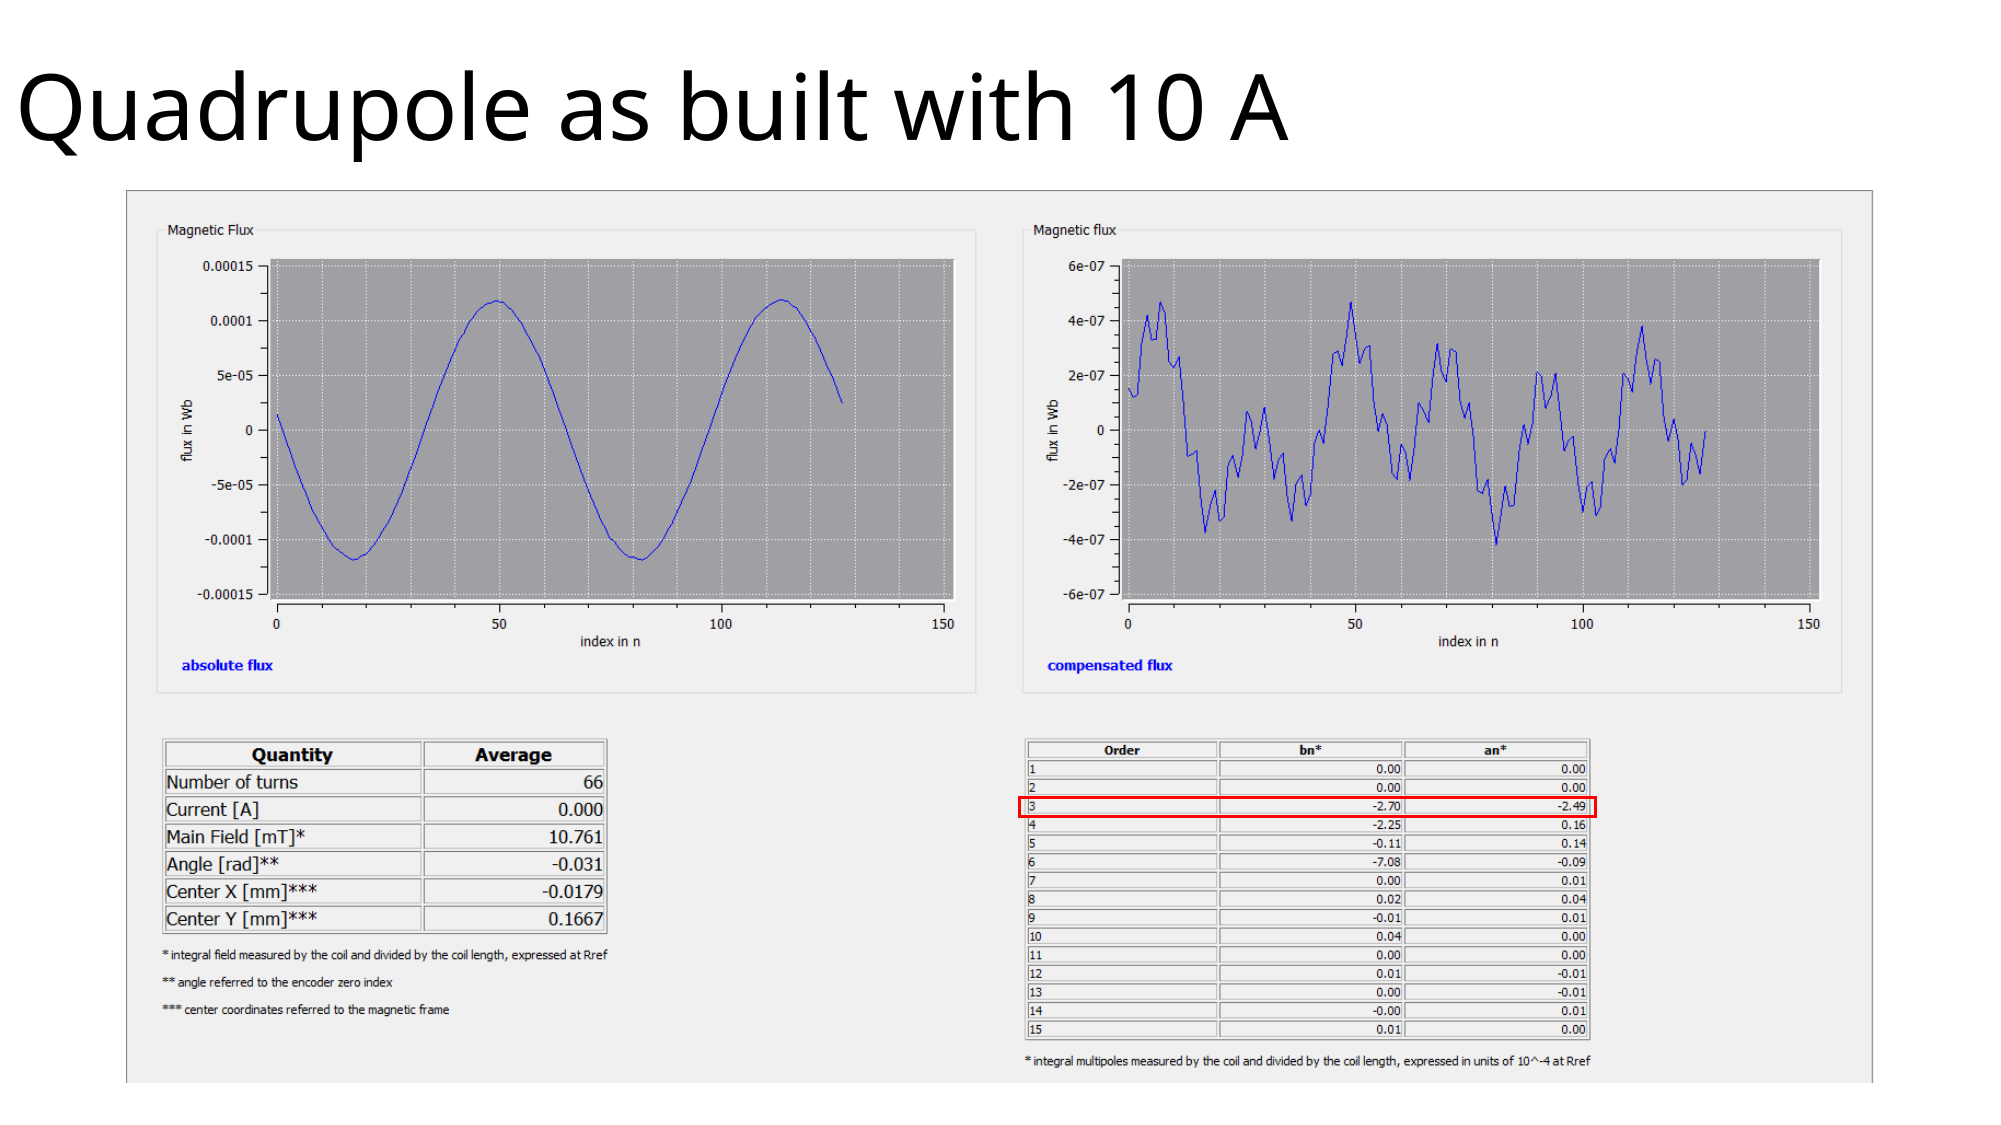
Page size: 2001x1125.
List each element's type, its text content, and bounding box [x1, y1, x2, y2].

picture [126, 190, 1874, 1084]
title Quadrupole as built with 10 A [0, 1, 1726, 220]
